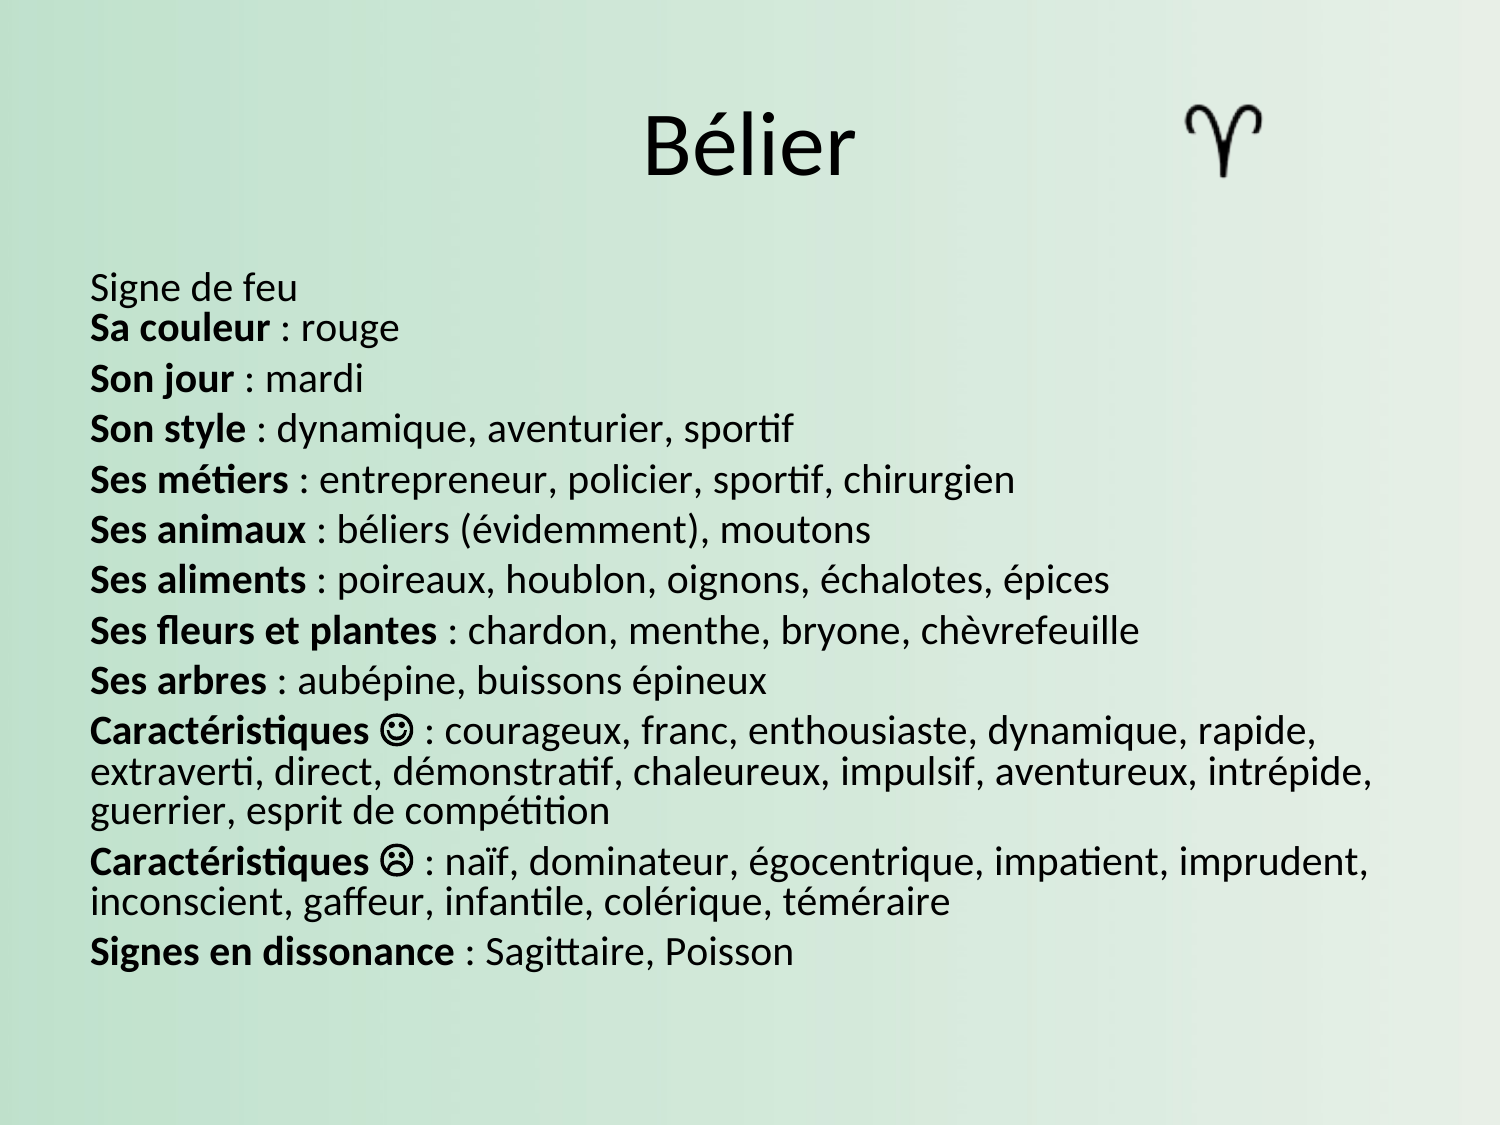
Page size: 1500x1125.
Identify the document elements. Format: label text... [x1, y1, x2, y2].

title Bélier [75, 45, 1426, 233]
list Signe de feu Sa couleur : rouge Son jour : mardi Son style : dynamique, aventurier, sportif Ses métiers : entrepreneur, policier, sportif, chirurgien Ses animaux : béliers (évidemment), moutons Ses aliments : poireaux, houblon, oignons, échalotes, épices Ses fleurs et plantes : chardon, menthe, bryone, chèvrefeuille Ses arbres : aubépine, buissons épineux Caractéristiques  : courageux, franc, enthousiaste, dynamique, rapide, extraverti, direct, démonstratif, chaleureux, impulsif, aventureux, intrépide, guerrier, esprit de compétition Caractéristiques  : naïf, dominateur, égocentrique, impatient, imprudent, inconscient, gaffeur, infantile, colérique, téméraire Signes en dissonance : Sagittaire, Poisson [75, 262, 1426, 1006]
picture [0, 0, 1500, 1125]
